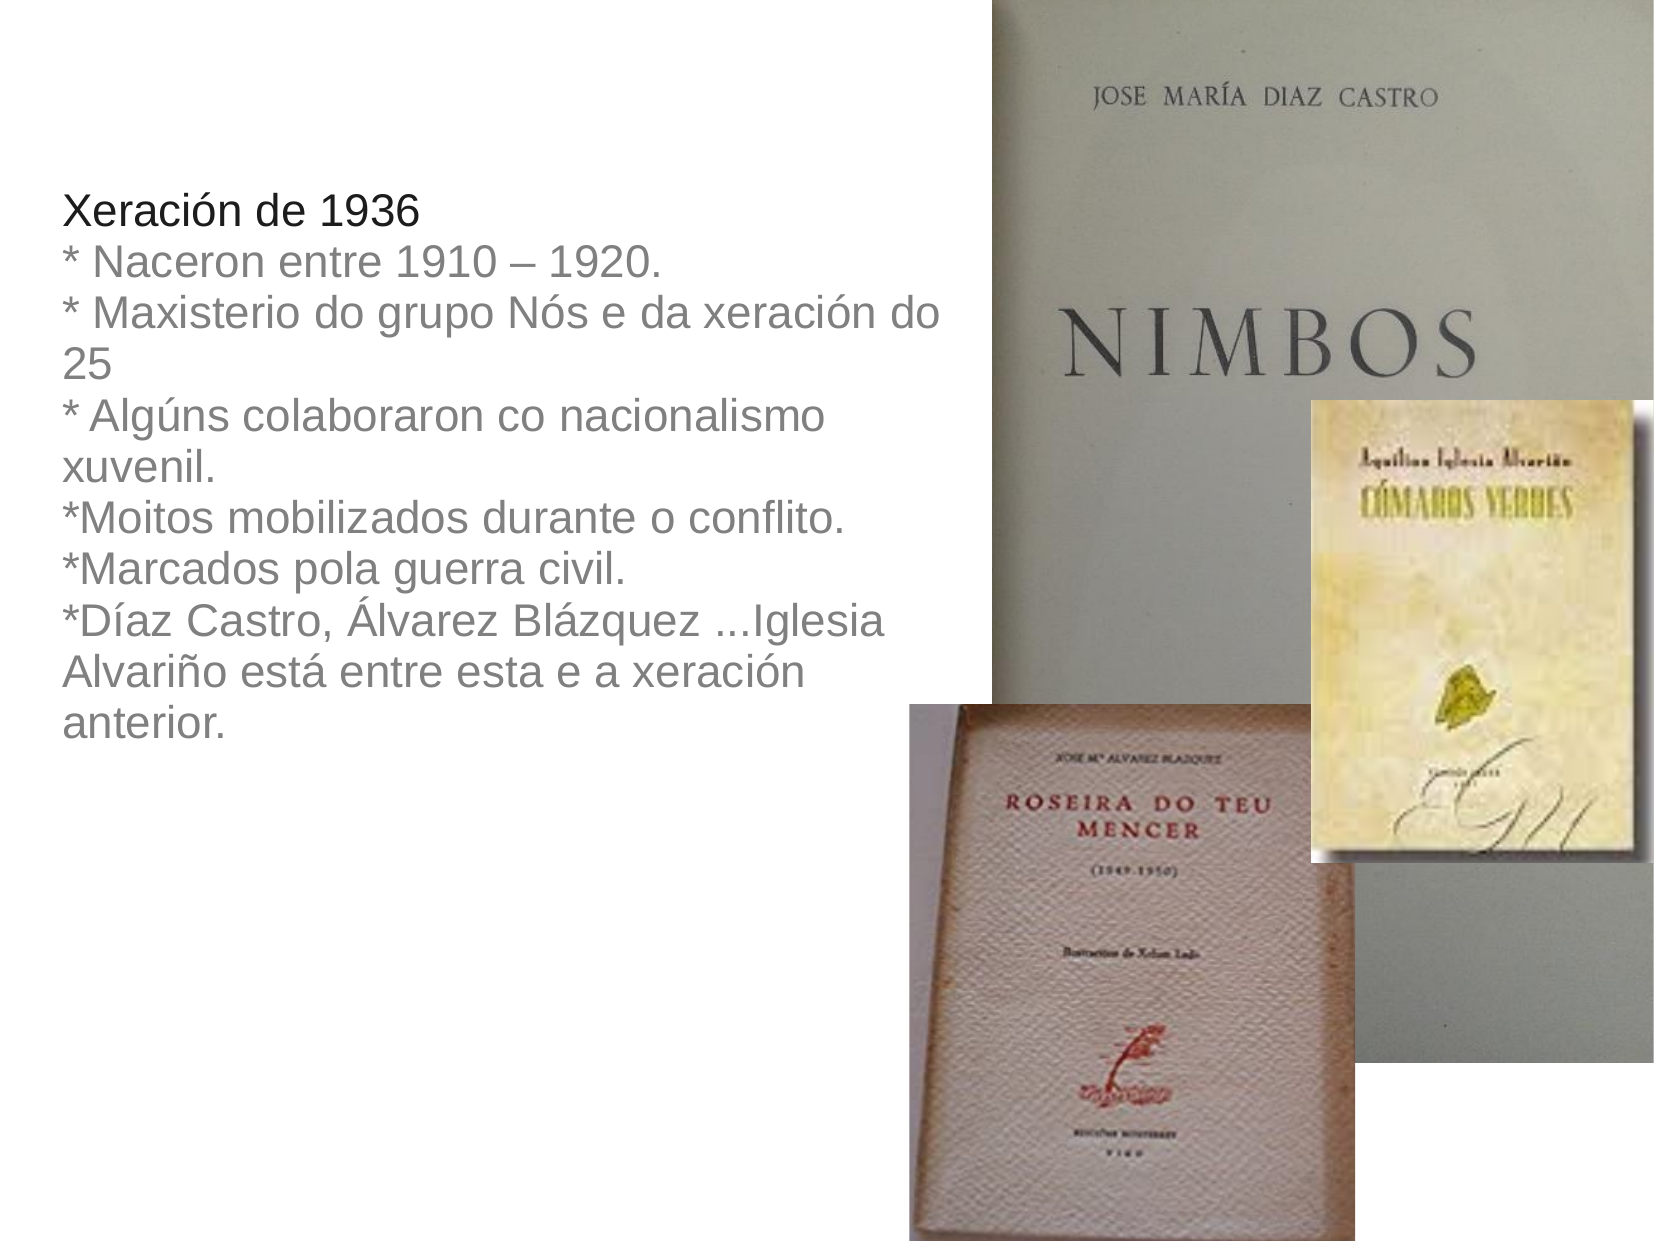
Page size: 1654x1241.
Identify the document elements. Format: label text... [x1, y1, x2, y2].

picture [909, 0, 1654, 1241]
text_box Xeración de 1936 * Naceron entre 1910 – 1920. * Maxisterio do grupo Nós e da xeración do 25 * Algúns colaboraron co nacionalismo xuvenil. *Moitos mobilizados durante o conflito. *Marcados pola guerra civil. *Díaz Castro, Álvarez Blázquez ...Iglesia Alvariño está entre esta e a xeración anterior. [47, 177, 957, 808]
